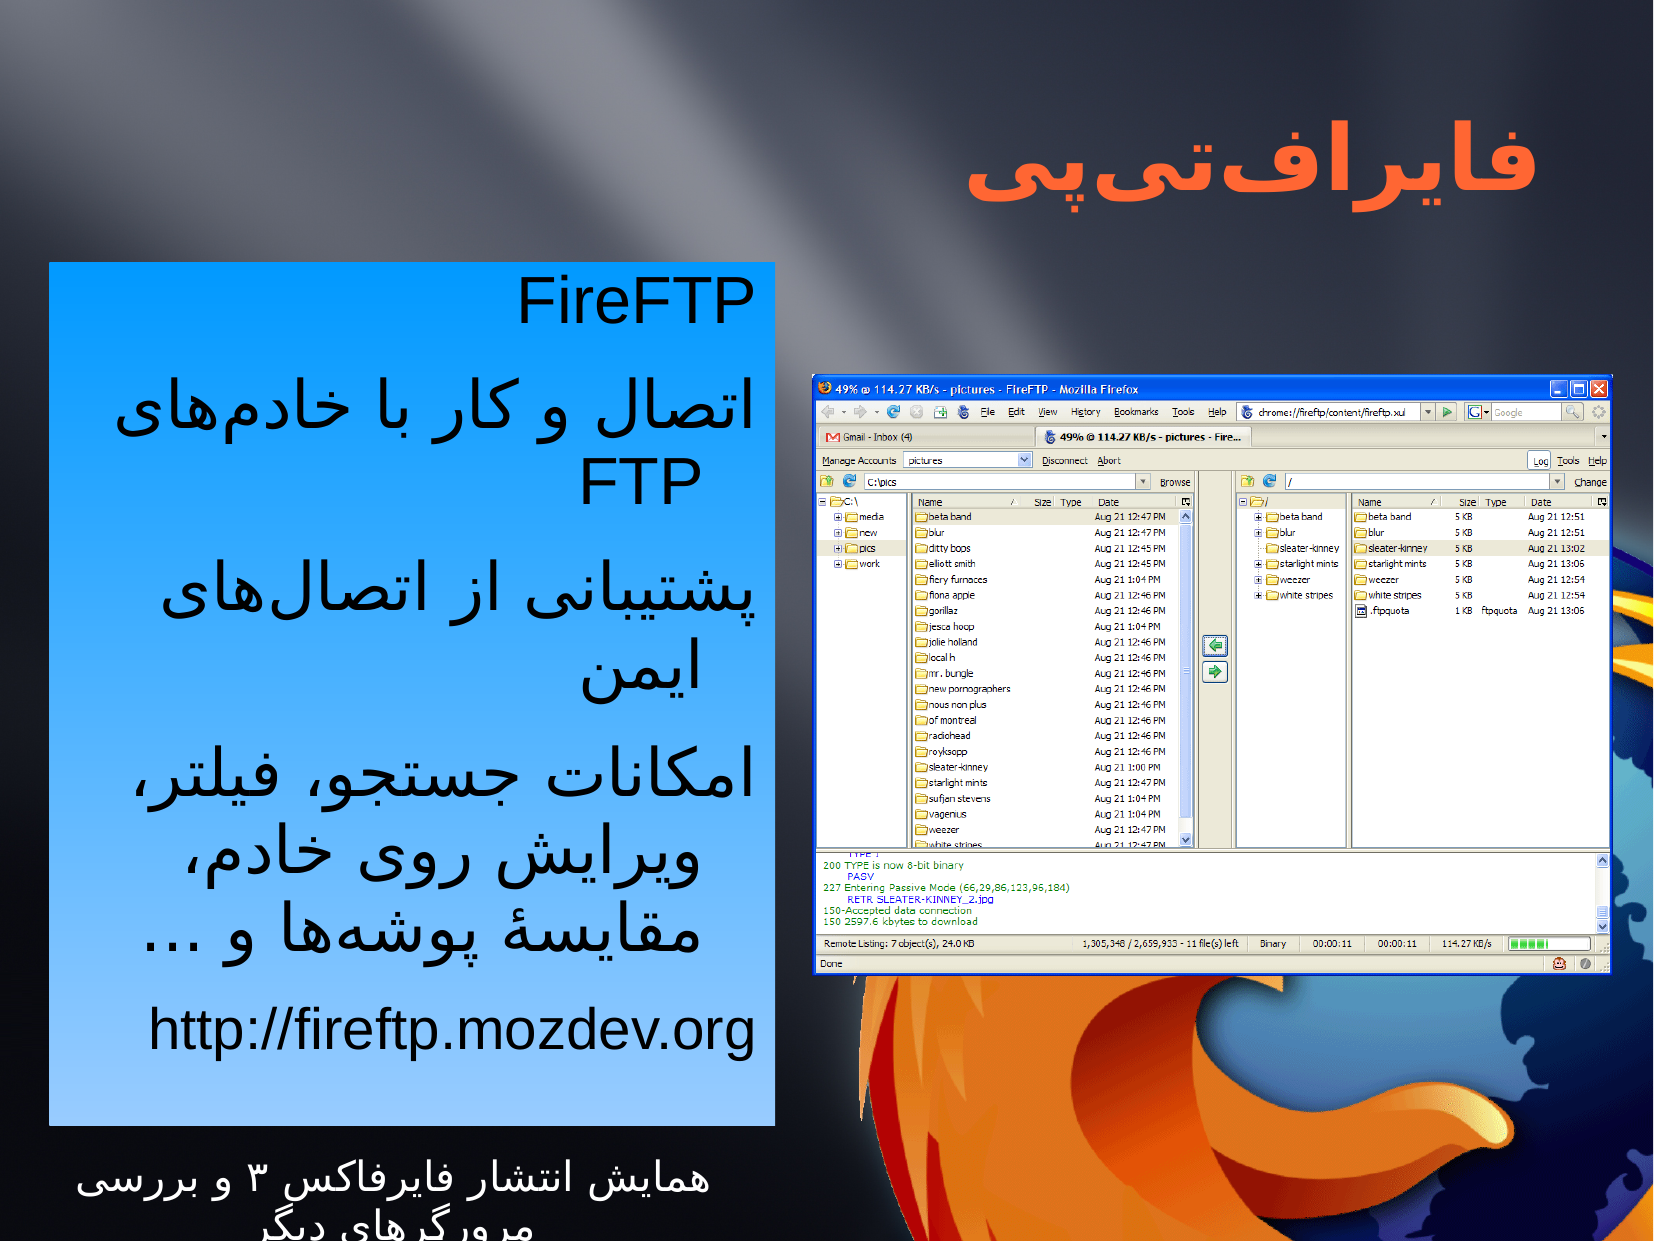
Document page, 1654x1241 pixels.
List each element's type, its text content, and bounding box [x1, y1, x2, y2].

title فایراف‌تی‌پی [149, 55, 1575, 263]
picture [0, 0, 1654, 1241]
list FireFTP اتصال و کار با خادم‌های FTP پشتیبانی از اتصال‌های ایمن امکانات جستجو، فیلتر، ویرایش روی خادم، مقایسهٔ پوشه‌ها و ... http://fireftp.mozdev.org [49, 262, 776, 1126]
picture [521, 1231, 528, 1237]
